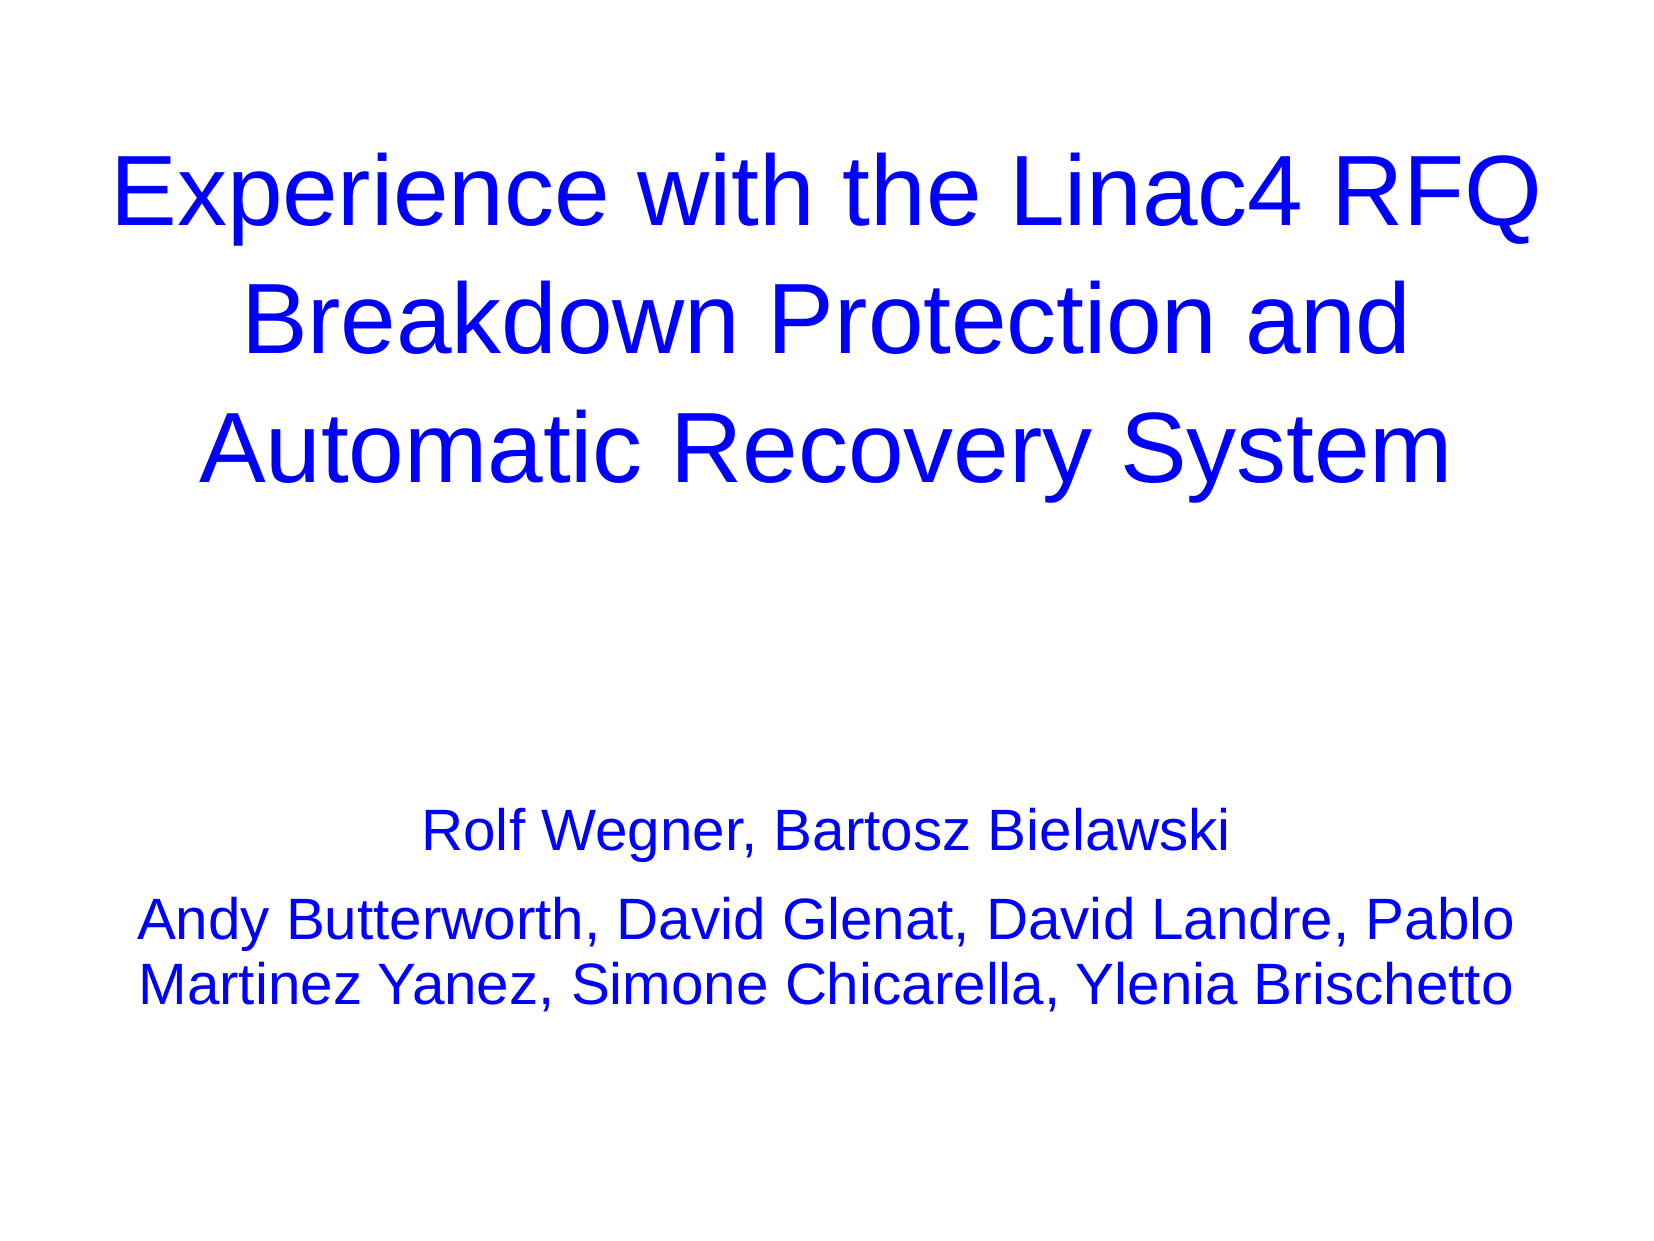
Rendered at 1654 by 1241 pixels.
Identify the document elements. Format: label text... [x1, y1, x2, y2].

subtitle Experience with the Linac4 RFQ Breakdown Protection and Automatic Recovery System Rolf Wegner, Bartosz Bielawski Andy Butterworth, David Glenat, David Landre, Pablo Martinez Yanez, Simone Chicarella, Ylenia Brischetto [82, 117, 1571, 1017]
